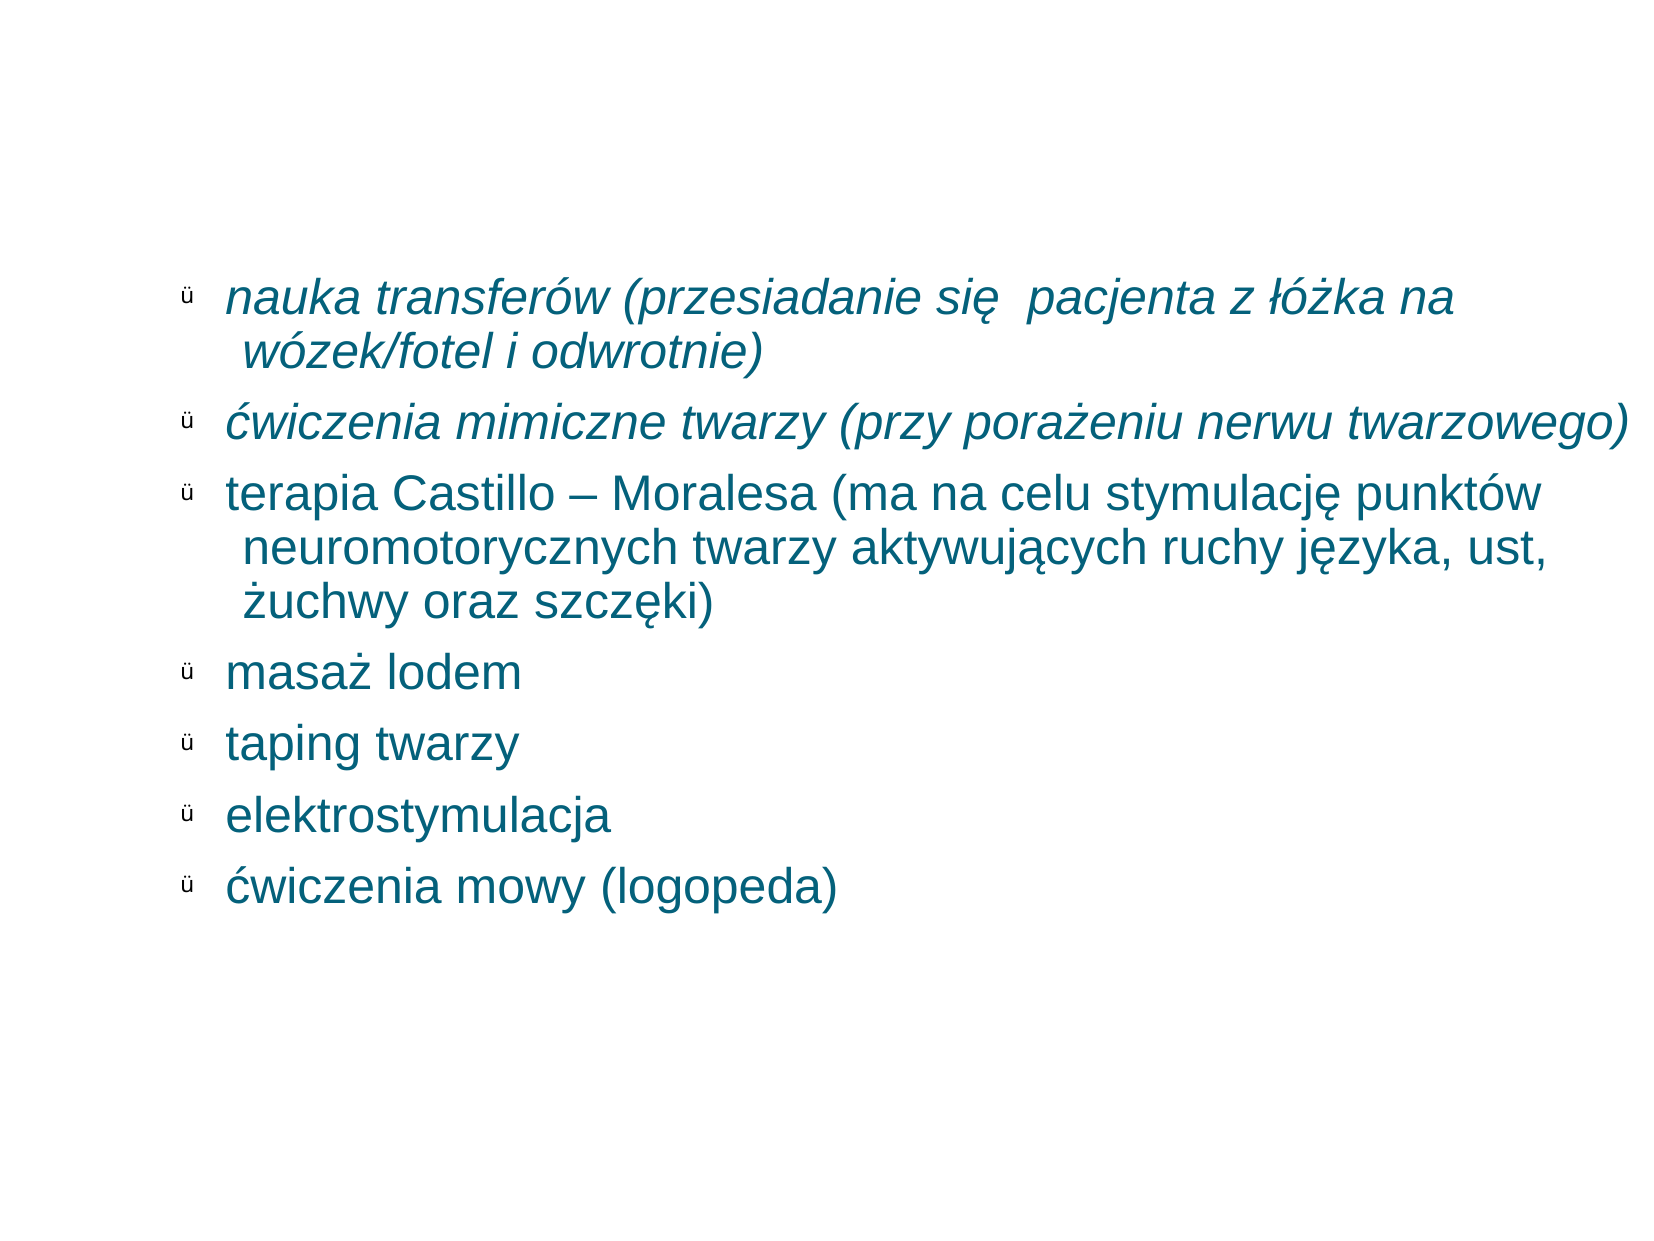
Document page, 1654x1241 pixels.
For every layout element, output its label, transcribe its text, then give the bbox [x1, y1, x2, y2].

subtitle nauka transferów (przesiadanie się pacjenta z łóżka na wózek/fotel i odwrotnie) ćwiczenia mimiczne twarzy (przy porażeniu nerwu twarzowego) terapia Castillo – Moralesa (ma na celu stymulację punktów neuromotorycznych twarzy aktywujących ruchy języka, ust, żuchwy oraz szczęki) masaż lodem taping twarzy elektrostymulacja ćwiczenia mowy (logopeda) [165, 62, 1654, 1123]
